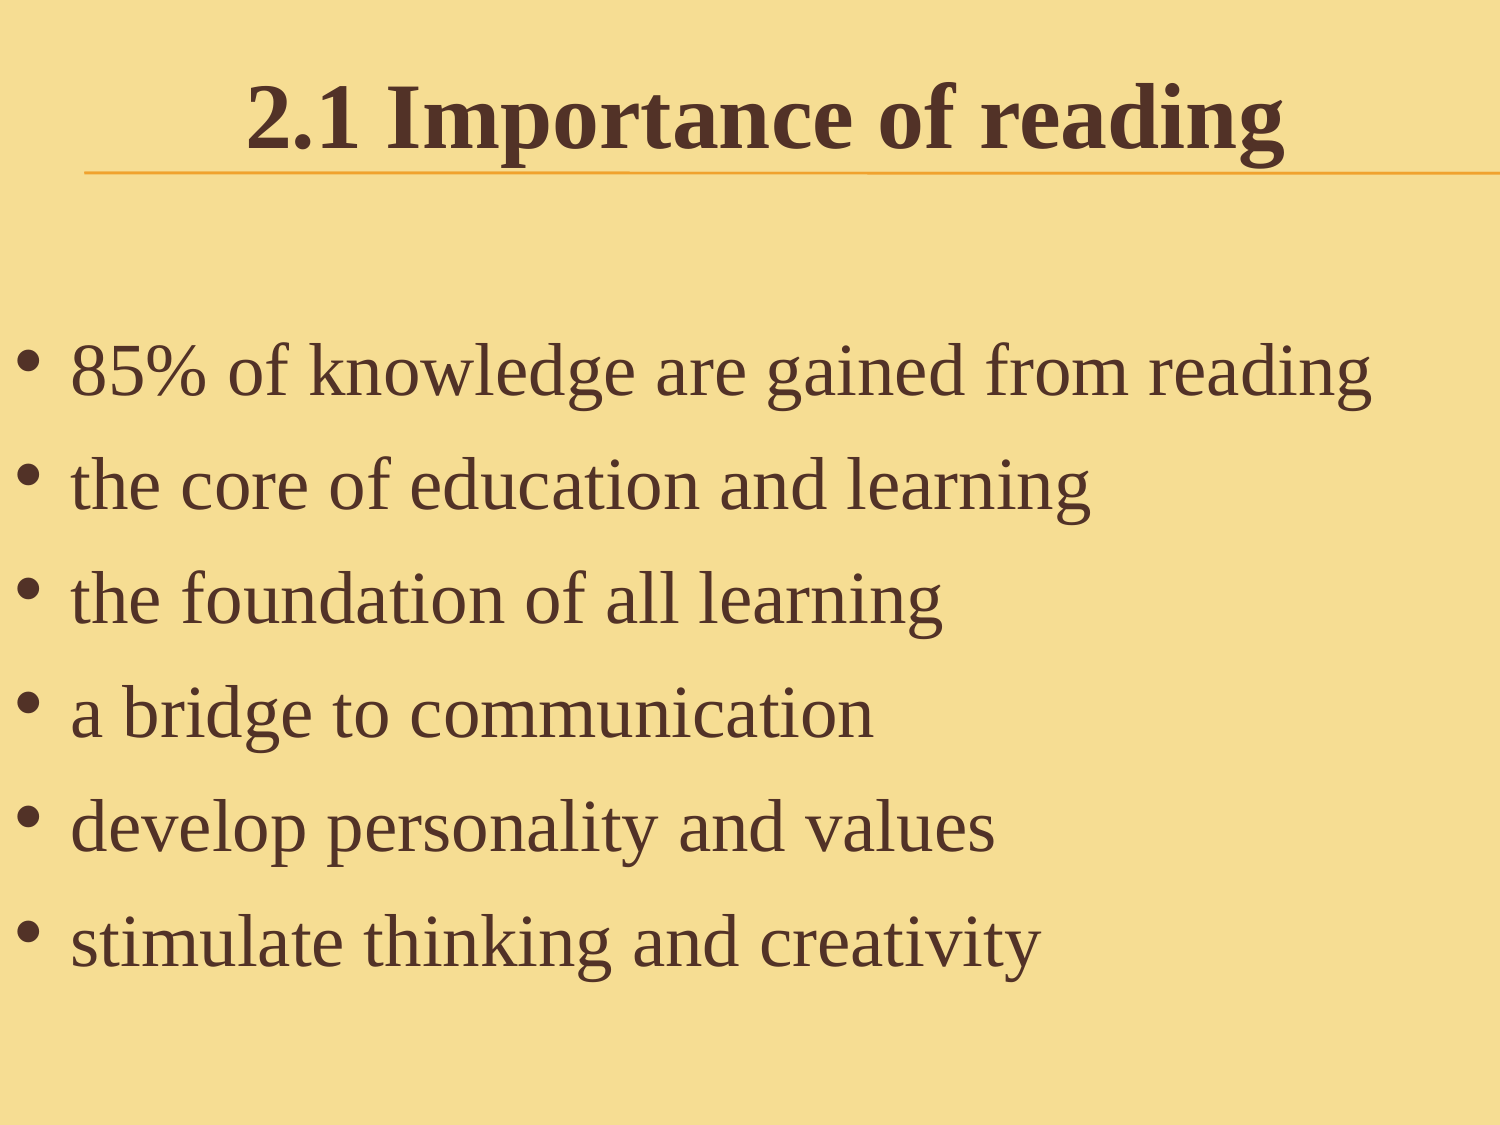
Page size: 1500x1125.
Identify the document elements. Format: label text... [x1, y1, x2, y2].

title 2.1 Importance of reading [53, 42, 1479, 181]
list 85% of knowledge are gained from reading the core of education and learning the foundation of all learning a bridge to communication develop personality and values stimulate thinking and creativity [0, 184, 1500, 823]
